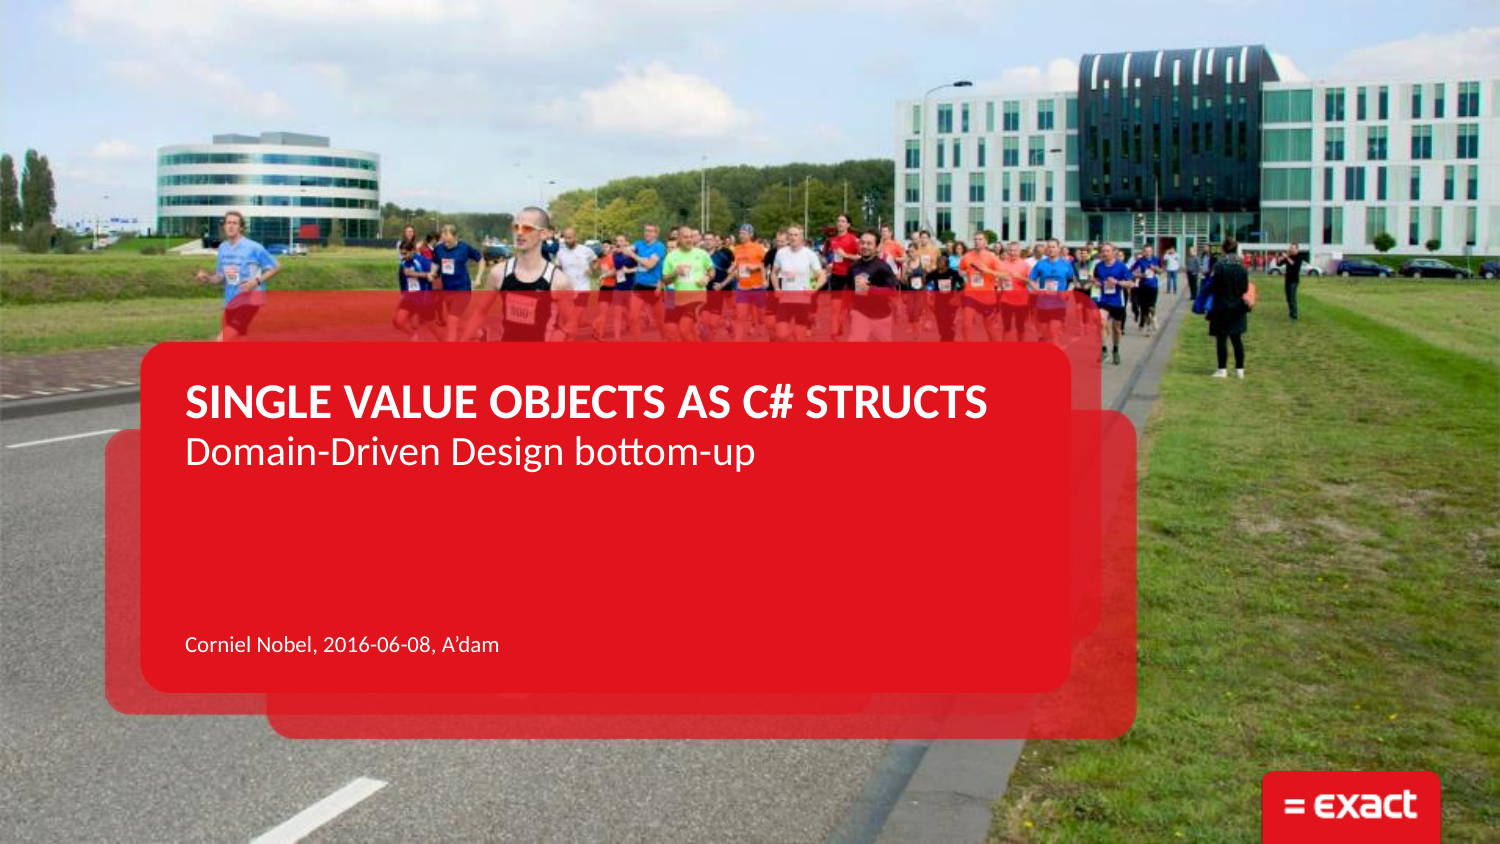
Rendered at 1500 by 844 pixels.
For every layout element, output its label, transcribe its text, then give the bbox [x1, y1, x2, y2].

subtitle Domain-Driven Design bottom-up [170, 421, 1019, 611]
text_box Corniel Nobel, 2016-06-08, A’dam [170, 622, 1020, 668]
title Single Value Objects as C# structs [170, 372, 1019, 421]
